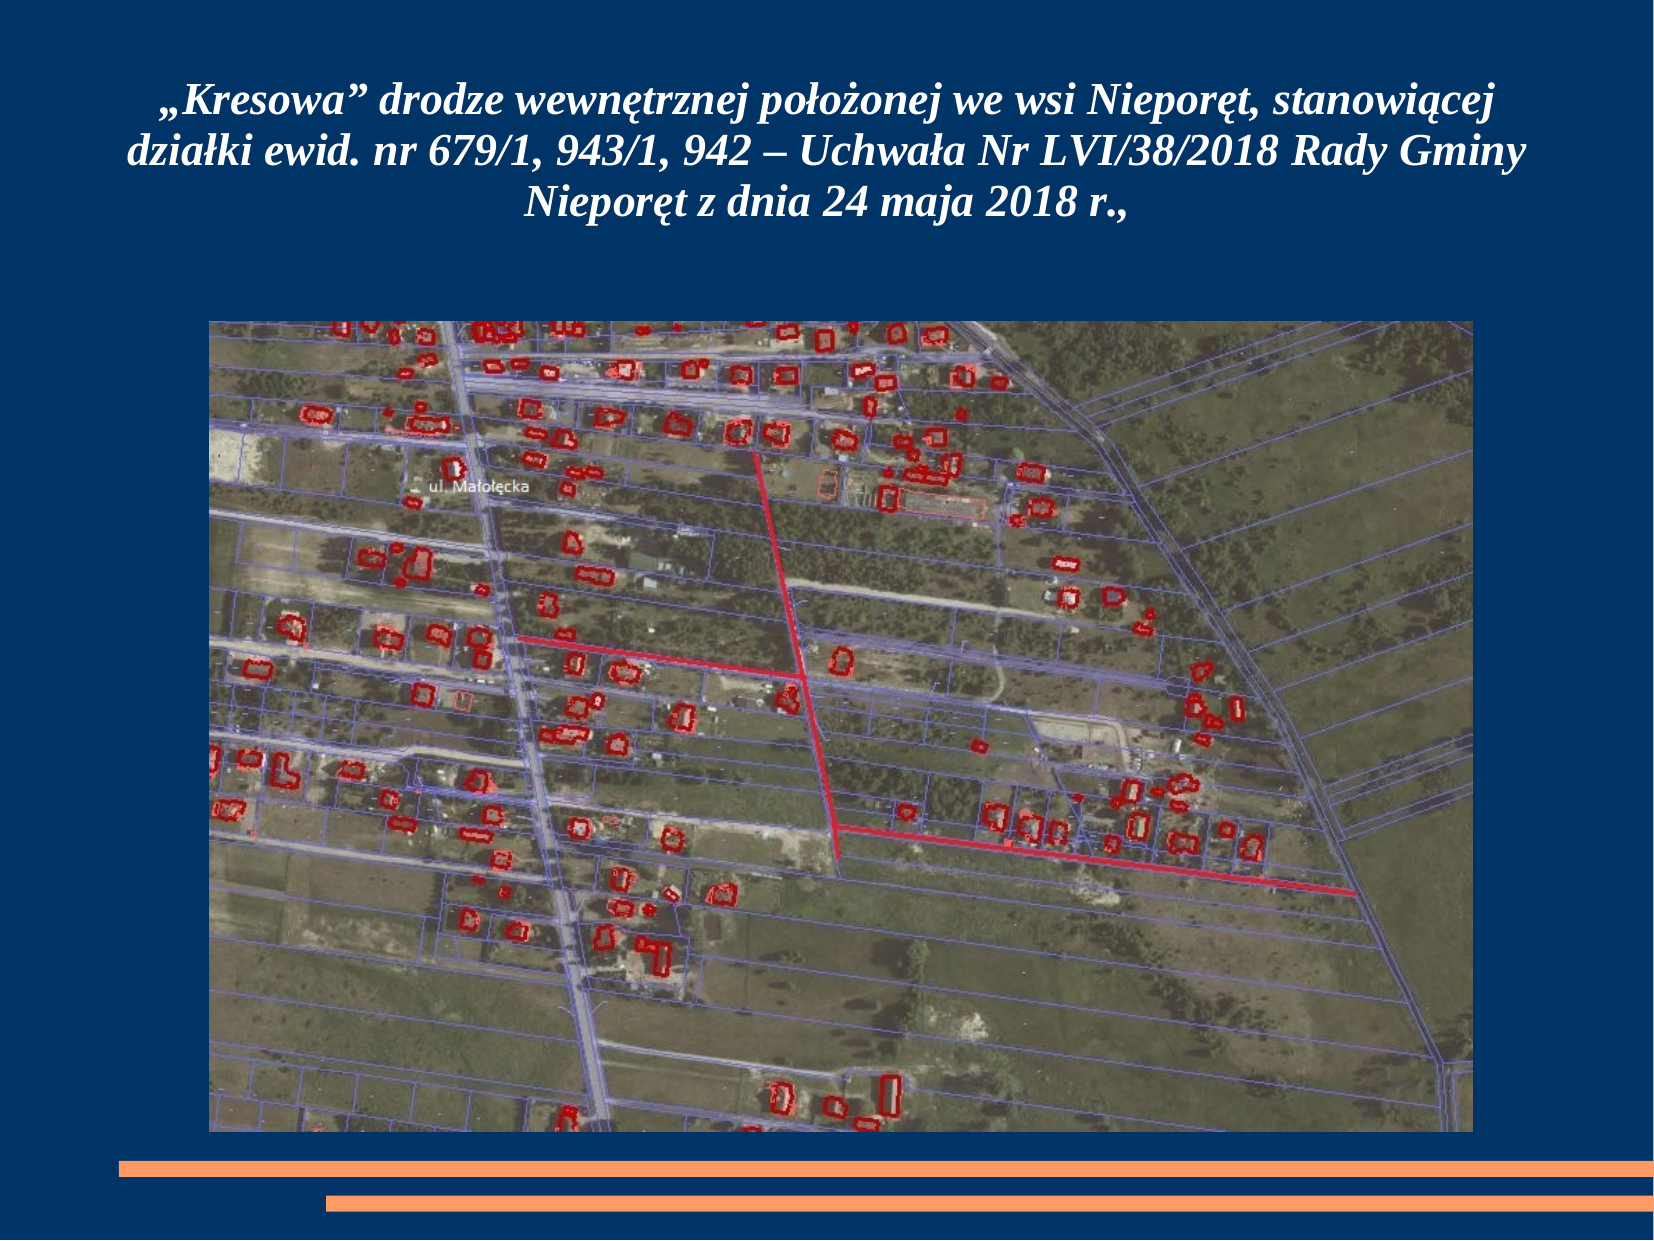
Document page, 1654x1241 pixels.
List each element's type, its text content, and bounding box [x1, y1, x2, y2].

picture [209, 321, 1473, 1132]
title „Kresowa” drodze wewnętrznej położonej we wsi Nieporęt, stanowiącej działki ewid. nr 679/1, 943/1, 942 – Uchwała Nr LVI/38/2018 Rady Gminy Nieporęt z dnia 24 maja 2018 r., [121, 46, 1534, 254]
